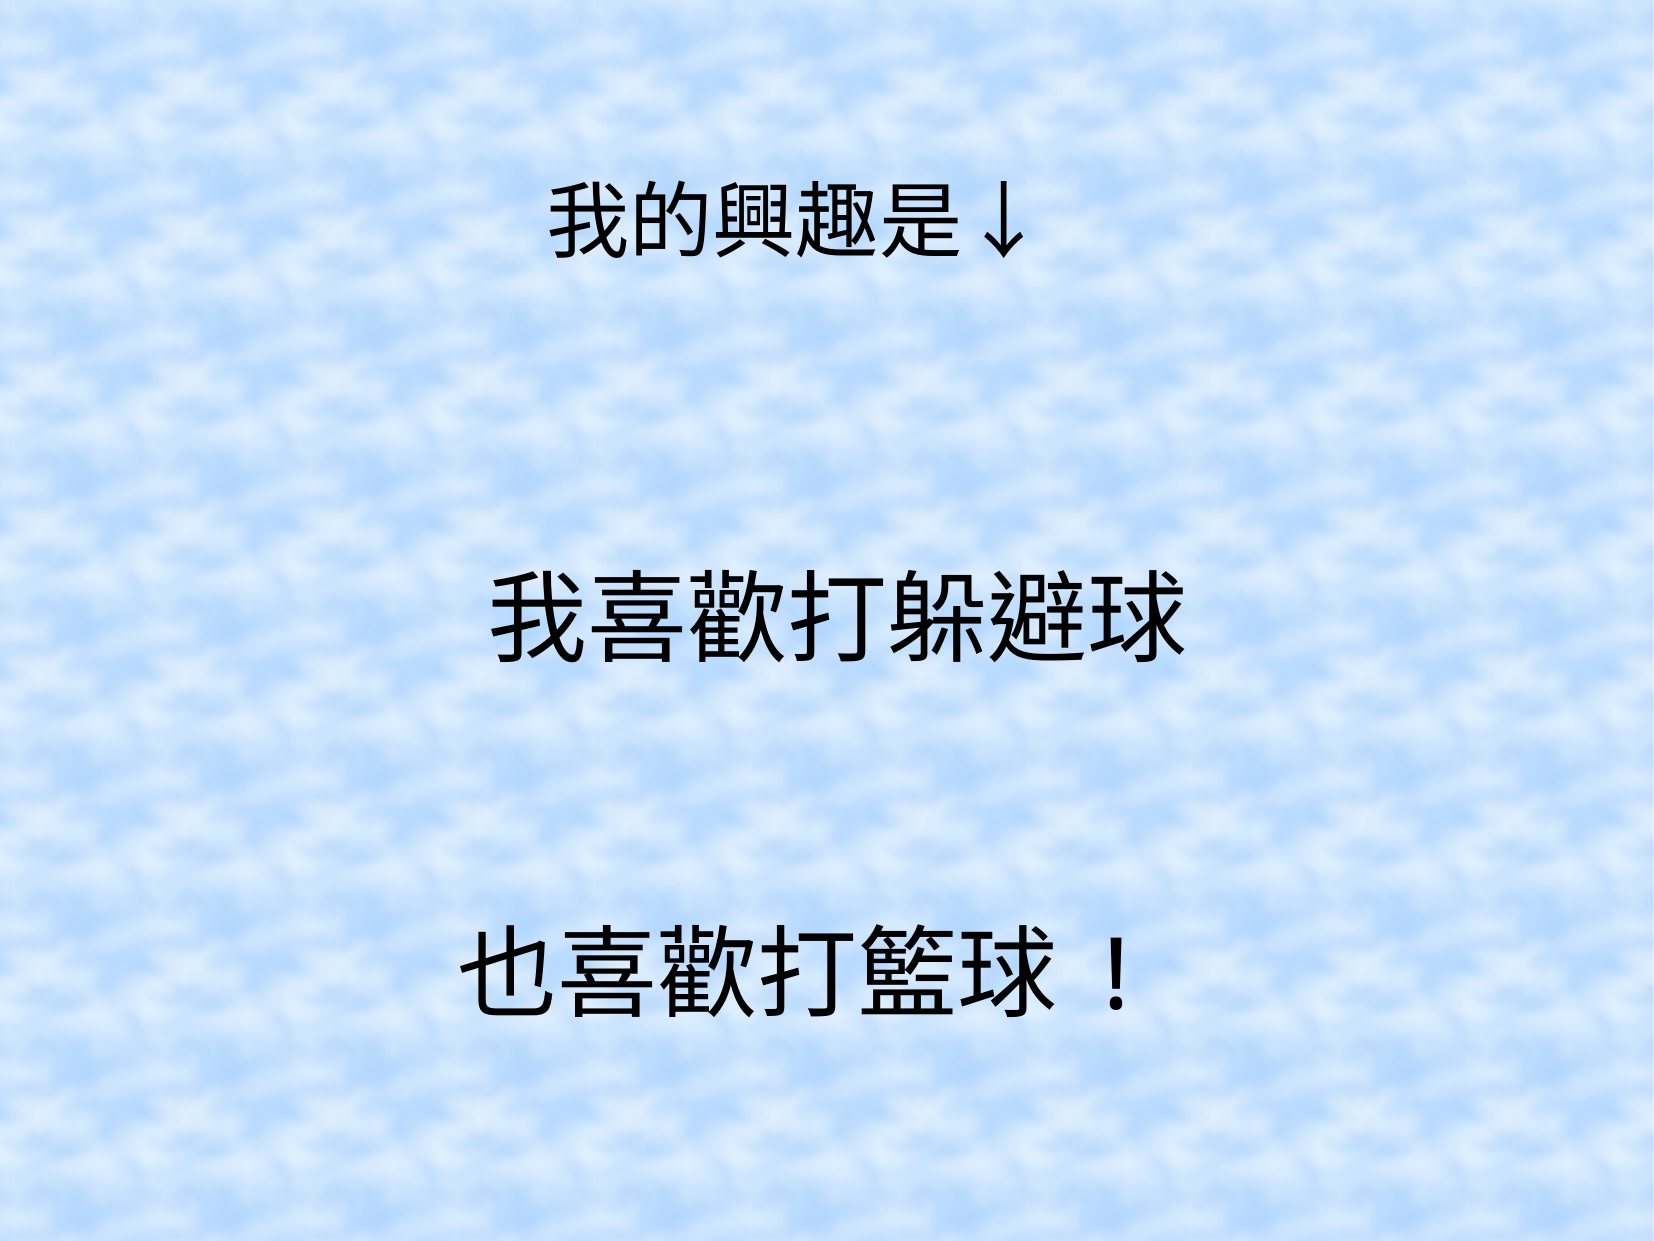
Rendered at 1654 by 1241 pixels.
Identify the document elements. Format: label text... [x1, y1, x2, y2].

text_box 我的興趣是↓ [531, 147, 1359, 355]
text_box 我喜歡打躲避球 [472, 531, 1359, 739]
text_box 也喜歡打籃球! [442, 885, 1418, 1063]
picture [0, 0, 1654, 1241]
